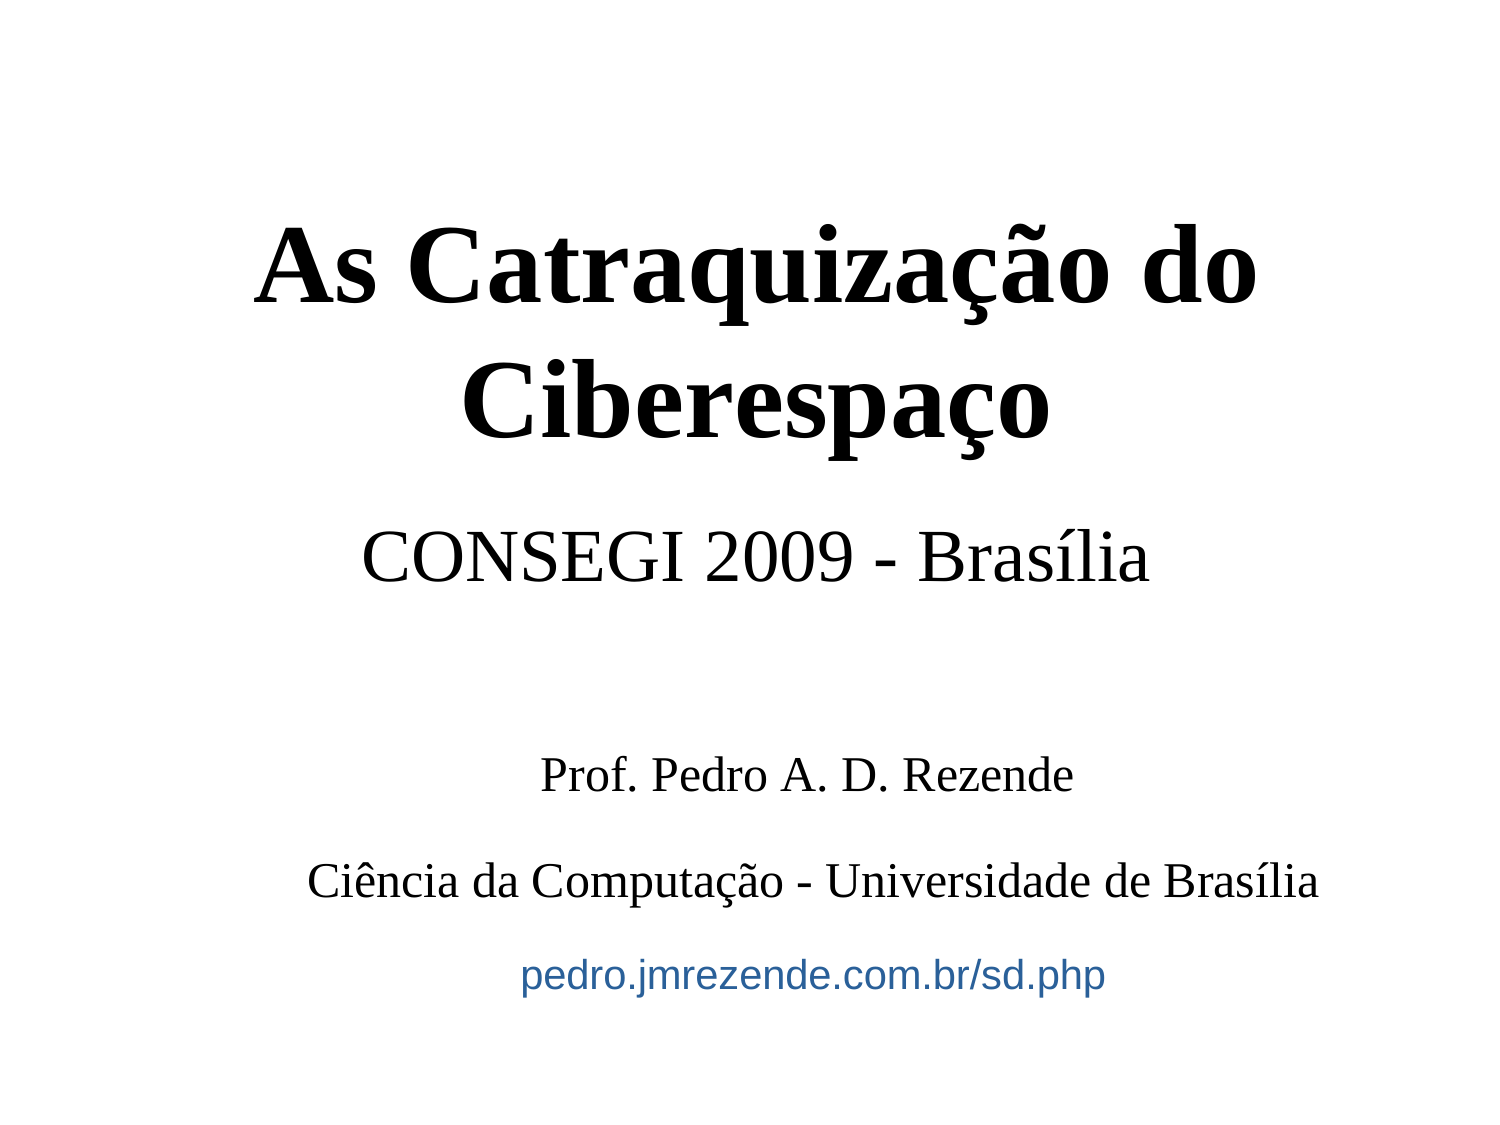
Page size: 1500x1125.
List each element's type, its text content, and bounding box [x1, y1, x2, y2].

text_box Prof. Pedro A. D. Rezende Ciência da Computação - Universidade de Brasília pedro.jmrezende.com.br/sd.php [143, 700, 1408, 1014]
title As Catraquização do Ciberespaço CONSEGI 2009 - Brasília [55, 90, 1459, 700]
